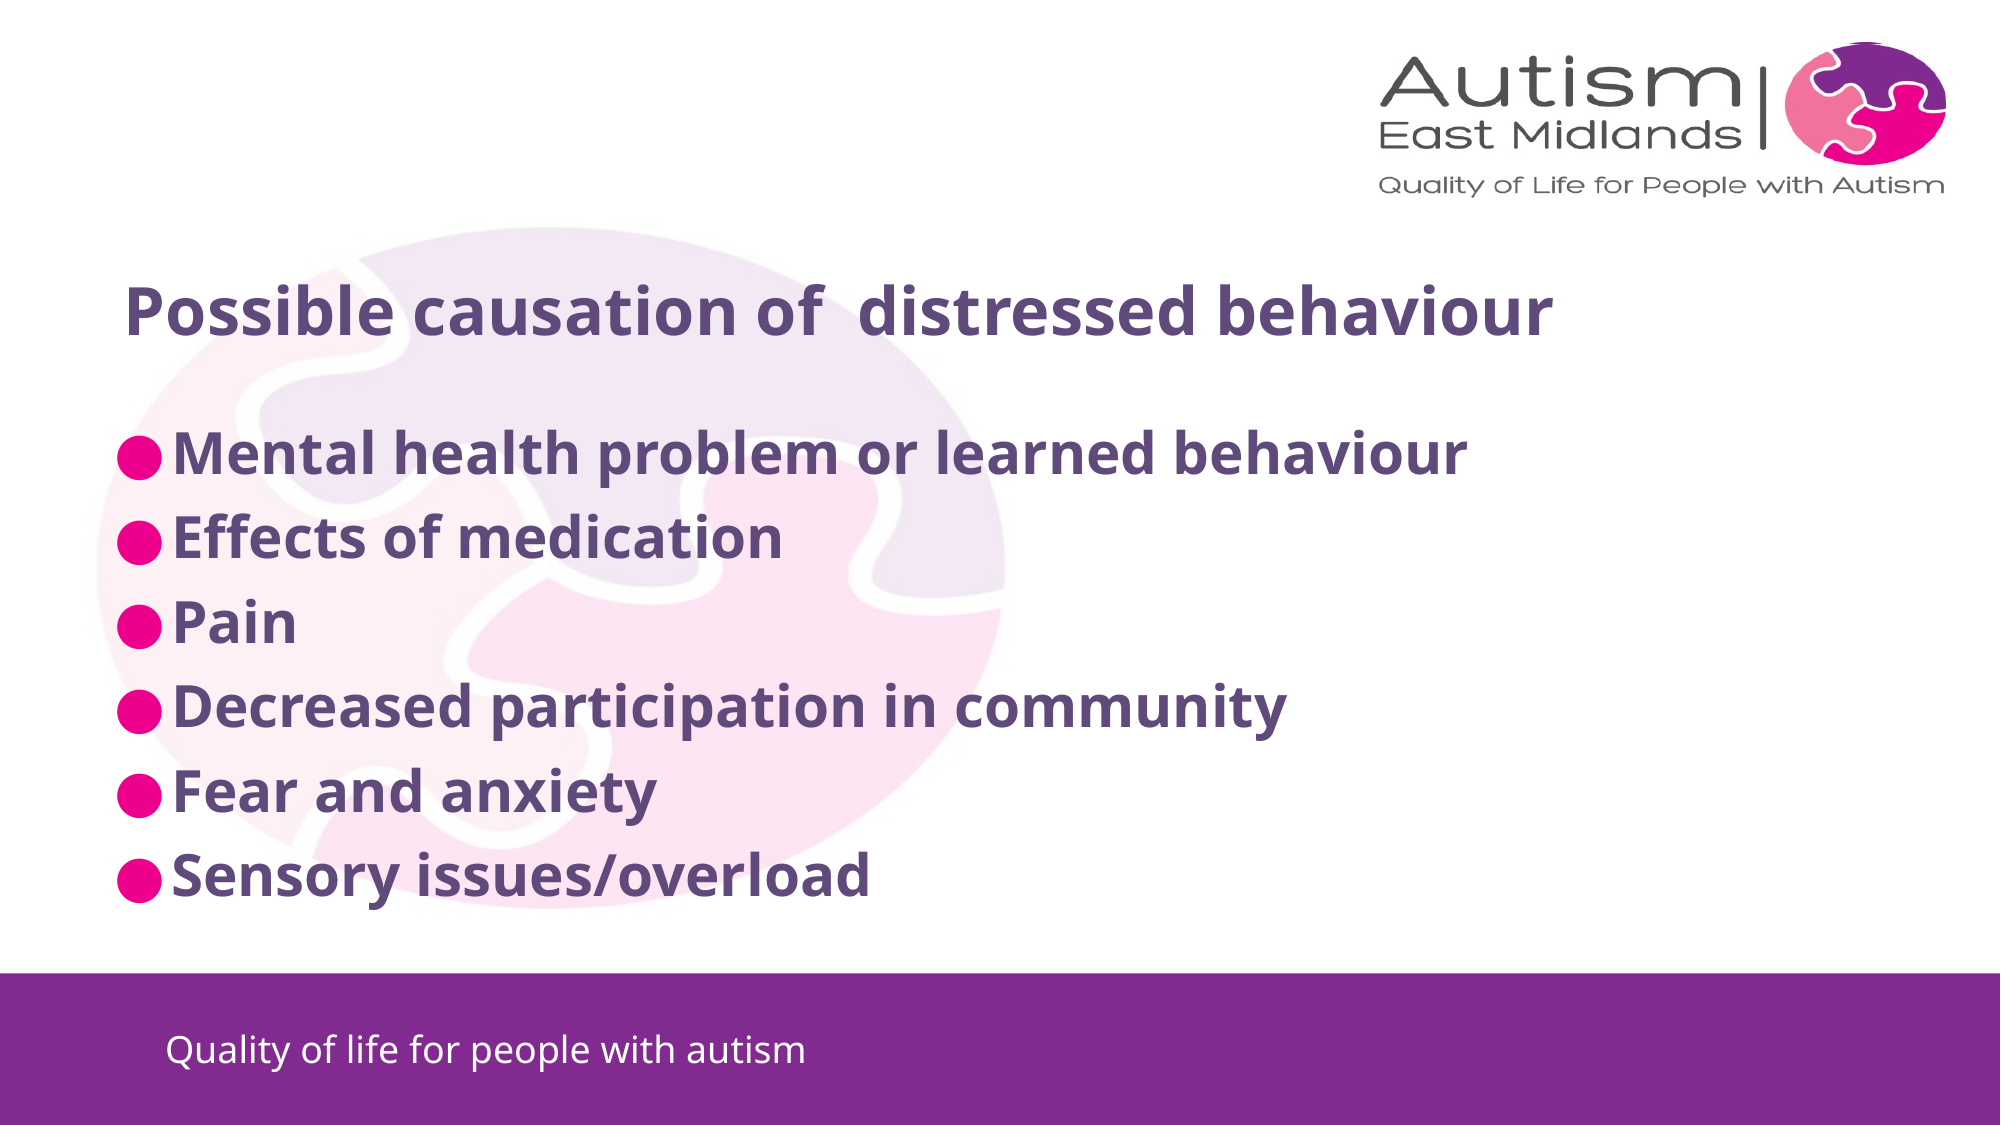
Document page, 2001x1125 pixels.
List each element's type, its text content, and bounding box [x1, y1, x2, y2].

list Mental health problem or learned behaviour Effects of medication Pain Decreased participation in community Fear and anxiety Sensory issues/overload [99, 408, 1900, 941]
title Possible causation of distressed behaviour [109, 215, 1910, 403]
